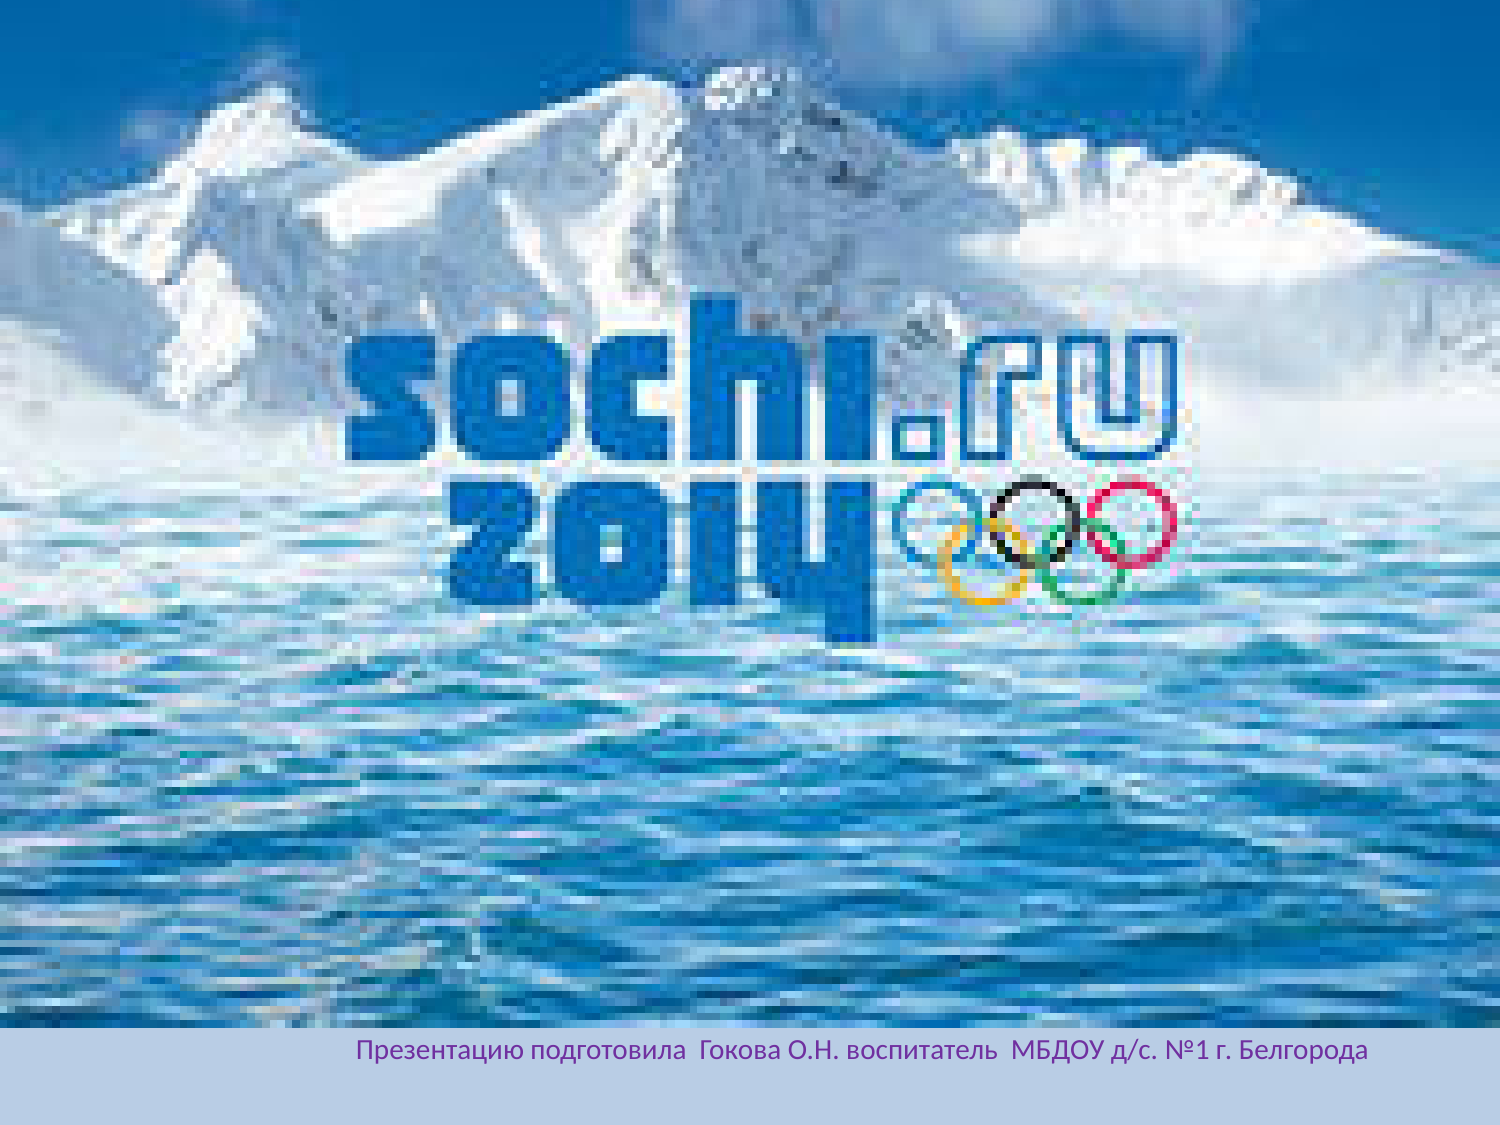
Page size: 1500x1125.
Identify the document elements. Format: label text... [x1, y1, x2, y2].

picture [0, 0, 1500, 1028]
picture [466, 1021, 479, 1028]
subtitle Презентацию подготовила Гокова О.Н. воспитатель МБДОУ д/с. №1 г. Белгорода [225, 1028, 1500, 1094]
